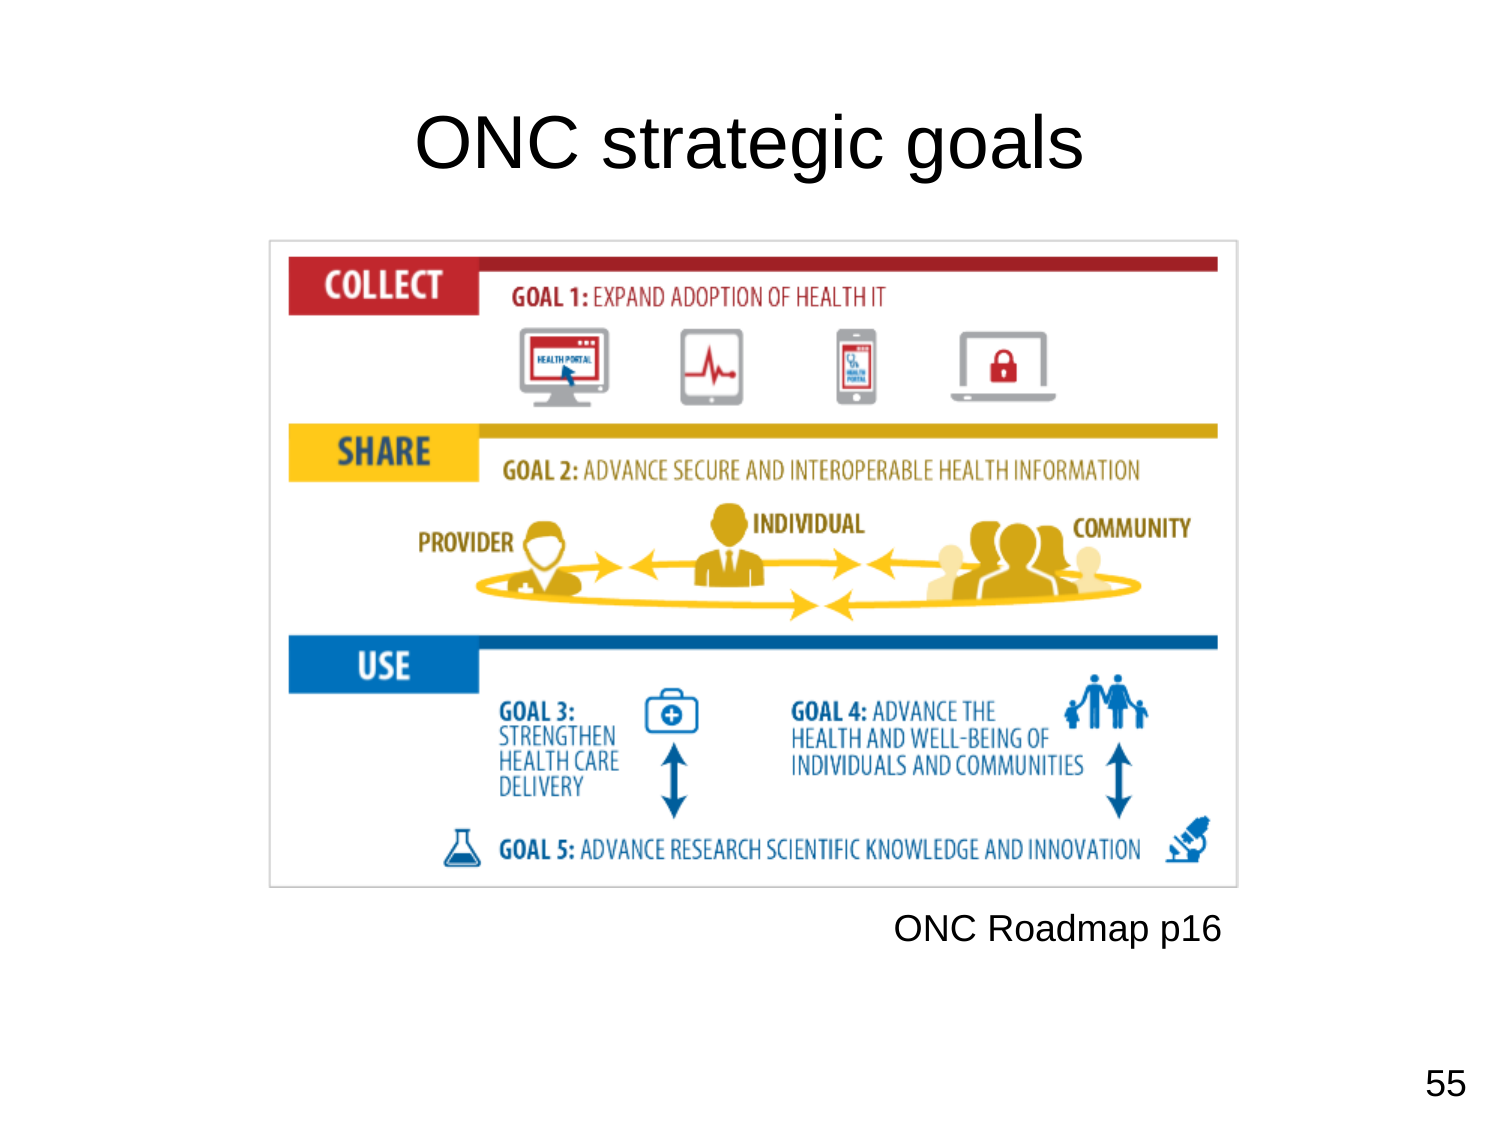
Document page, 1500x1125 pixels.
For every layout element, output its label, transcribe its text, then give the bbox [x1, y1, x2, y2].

text_box ONC Roadmap p16 [878, 896, 1238, 957]
title ONC strategic goals [75, 44, 1425, 233]
picture [268, 239, 1239, 888]
